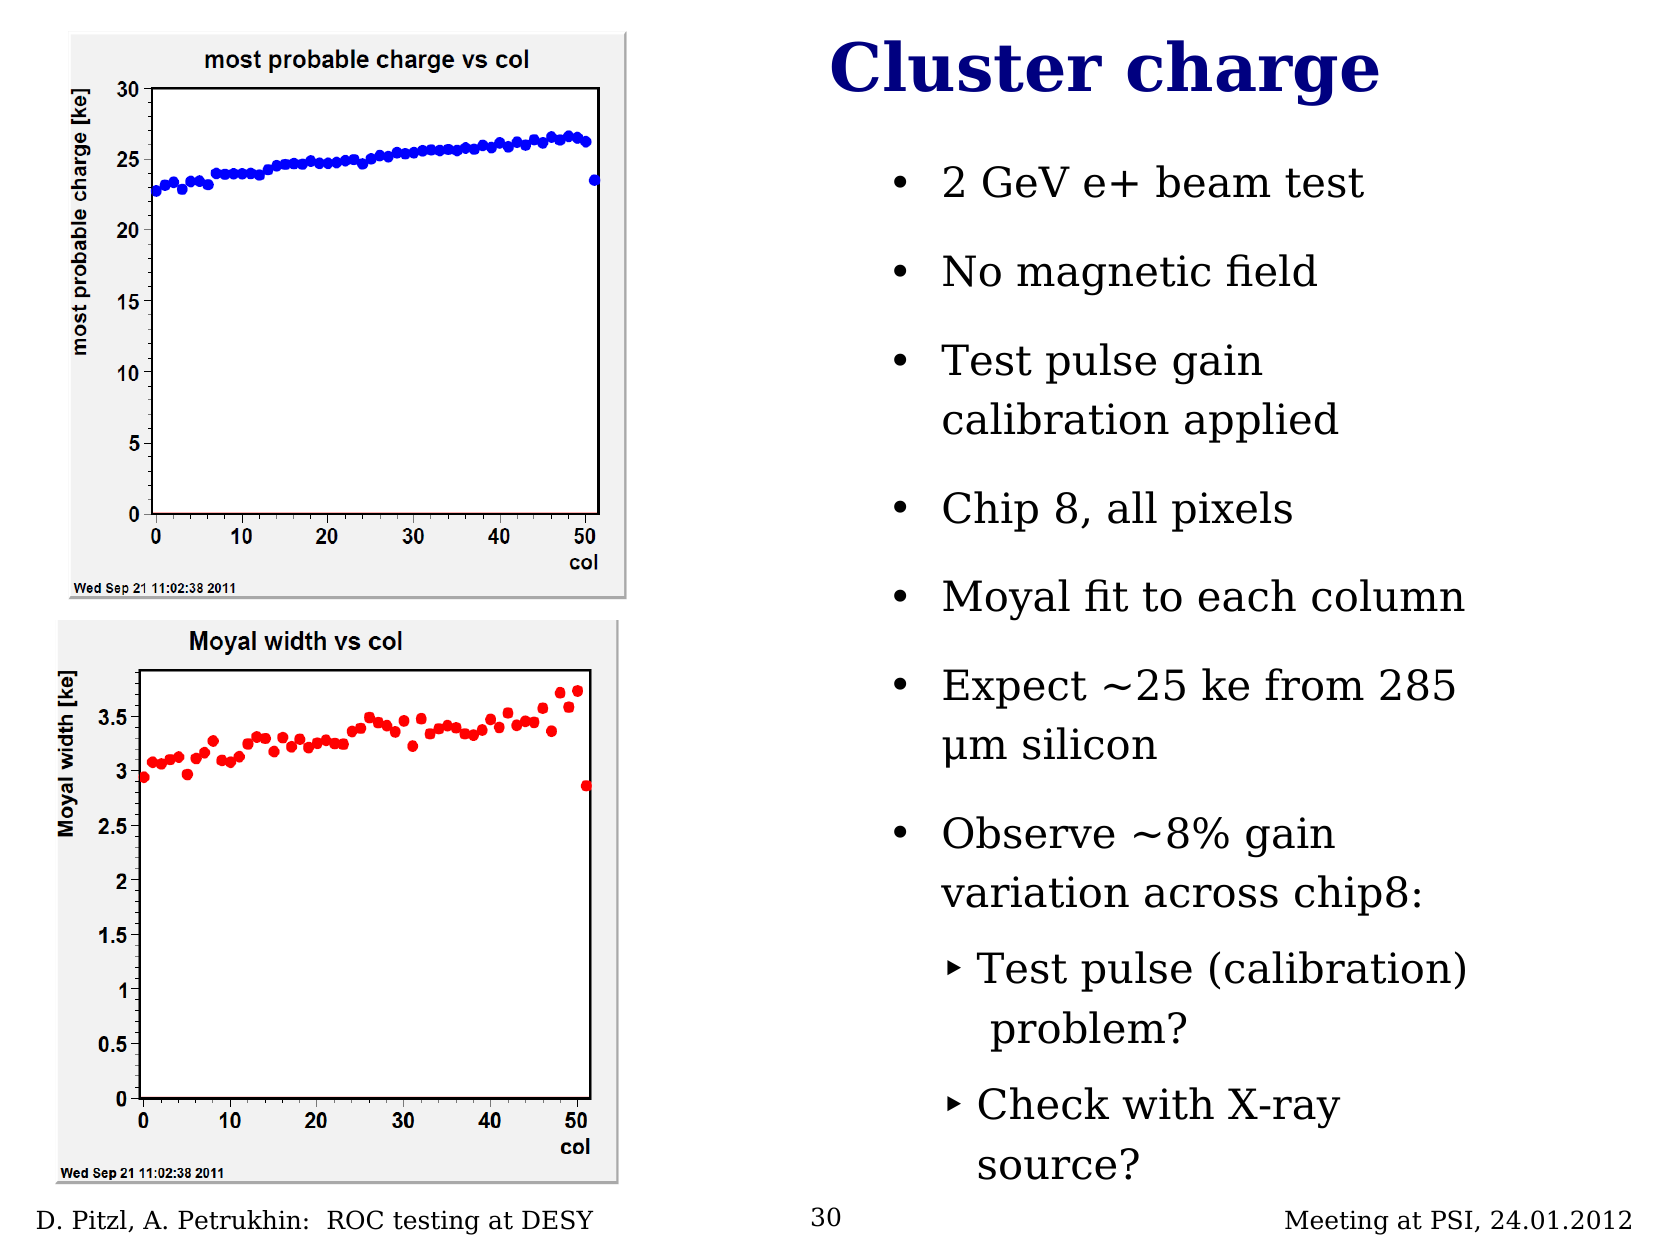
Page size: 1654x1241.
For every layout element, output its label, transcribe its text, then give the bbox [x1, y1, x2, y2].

list 2 GeV e+ beam test No magnetic field Test pulse gain calibration applied Chip 8, all pixels Moyal fit to each column Expect ~25 ke from 285 μm silicon Observe ~8% gain variation across chip8: Test pulse (calibration) problem? Check with X-ray source? [888, 148, 1477, 1179]
picture [38, 19, 654, 1205]
title Cluster charge [82, 0, 1572, 137]
